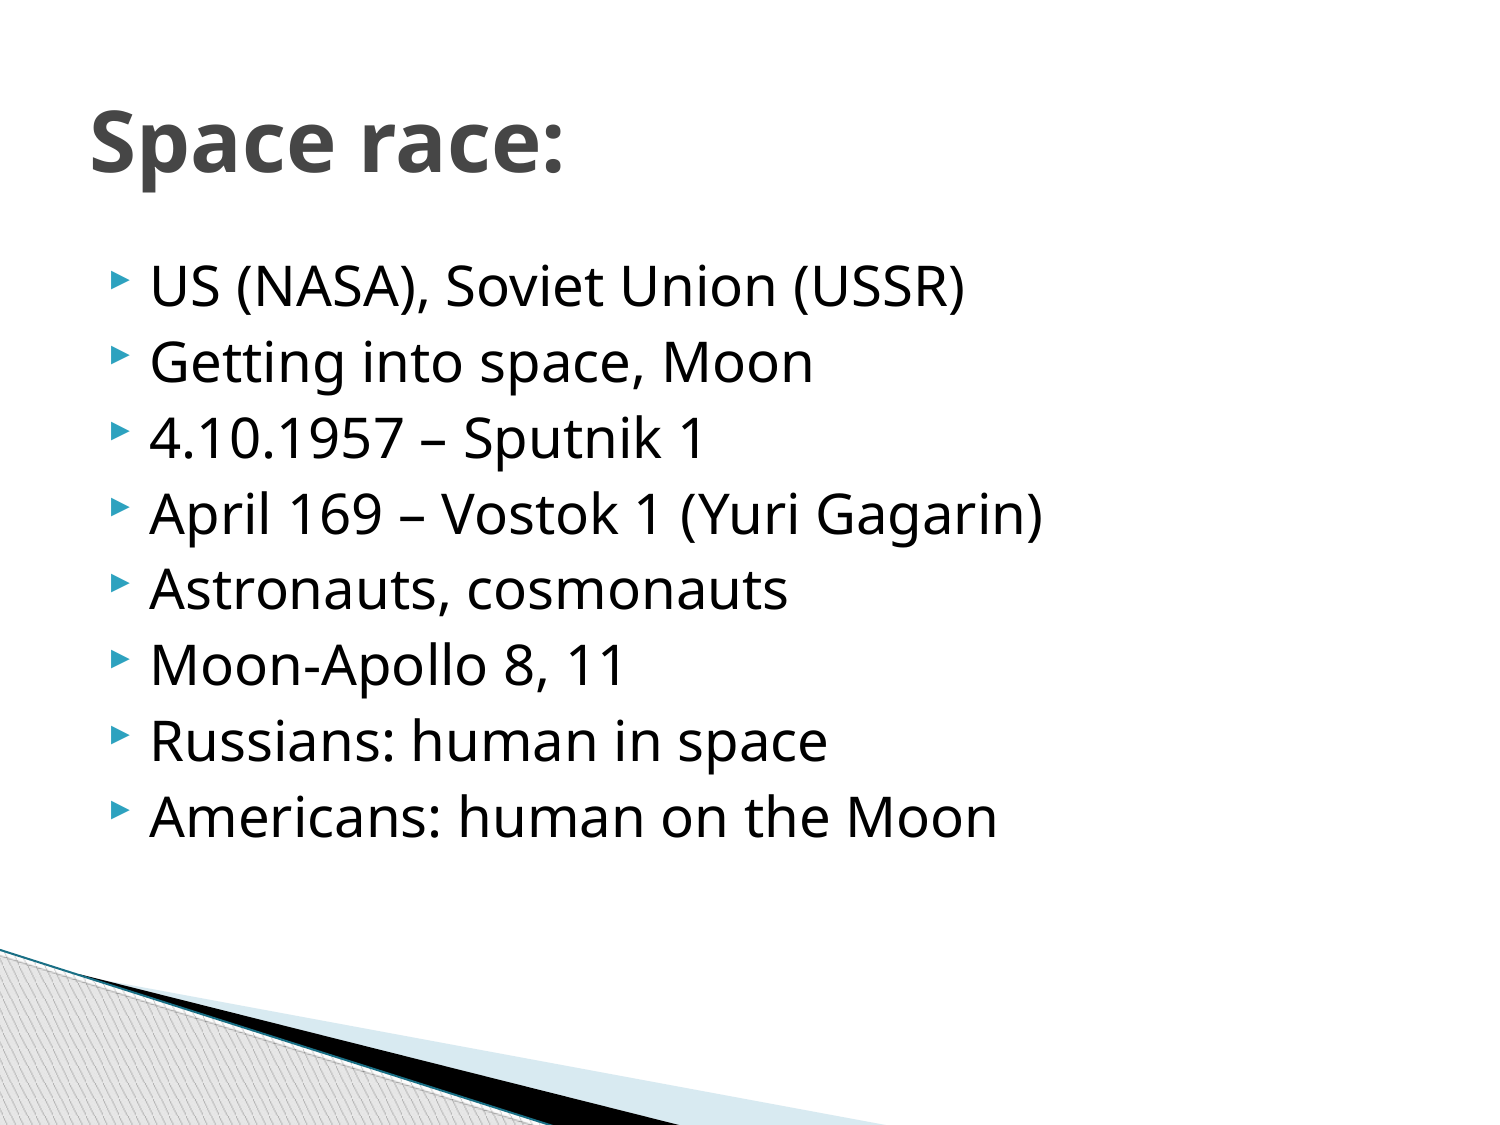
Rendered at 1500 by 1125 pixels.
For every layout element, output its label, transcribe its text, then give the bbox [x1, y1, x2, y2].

title Space race: [75, 45, 1425, 233]
list US (NASA), Soviet Union (USSR) Getting into space, Moon 4.10.1957 – Sputnik 1 April 169 – Vostok 1 (Yuri Gagarin) Astronauts, cosmonauts Moon-Apollo 8, 11 Russians: human in space Americans: human on the Moon [75, 242, 1425, 986]
